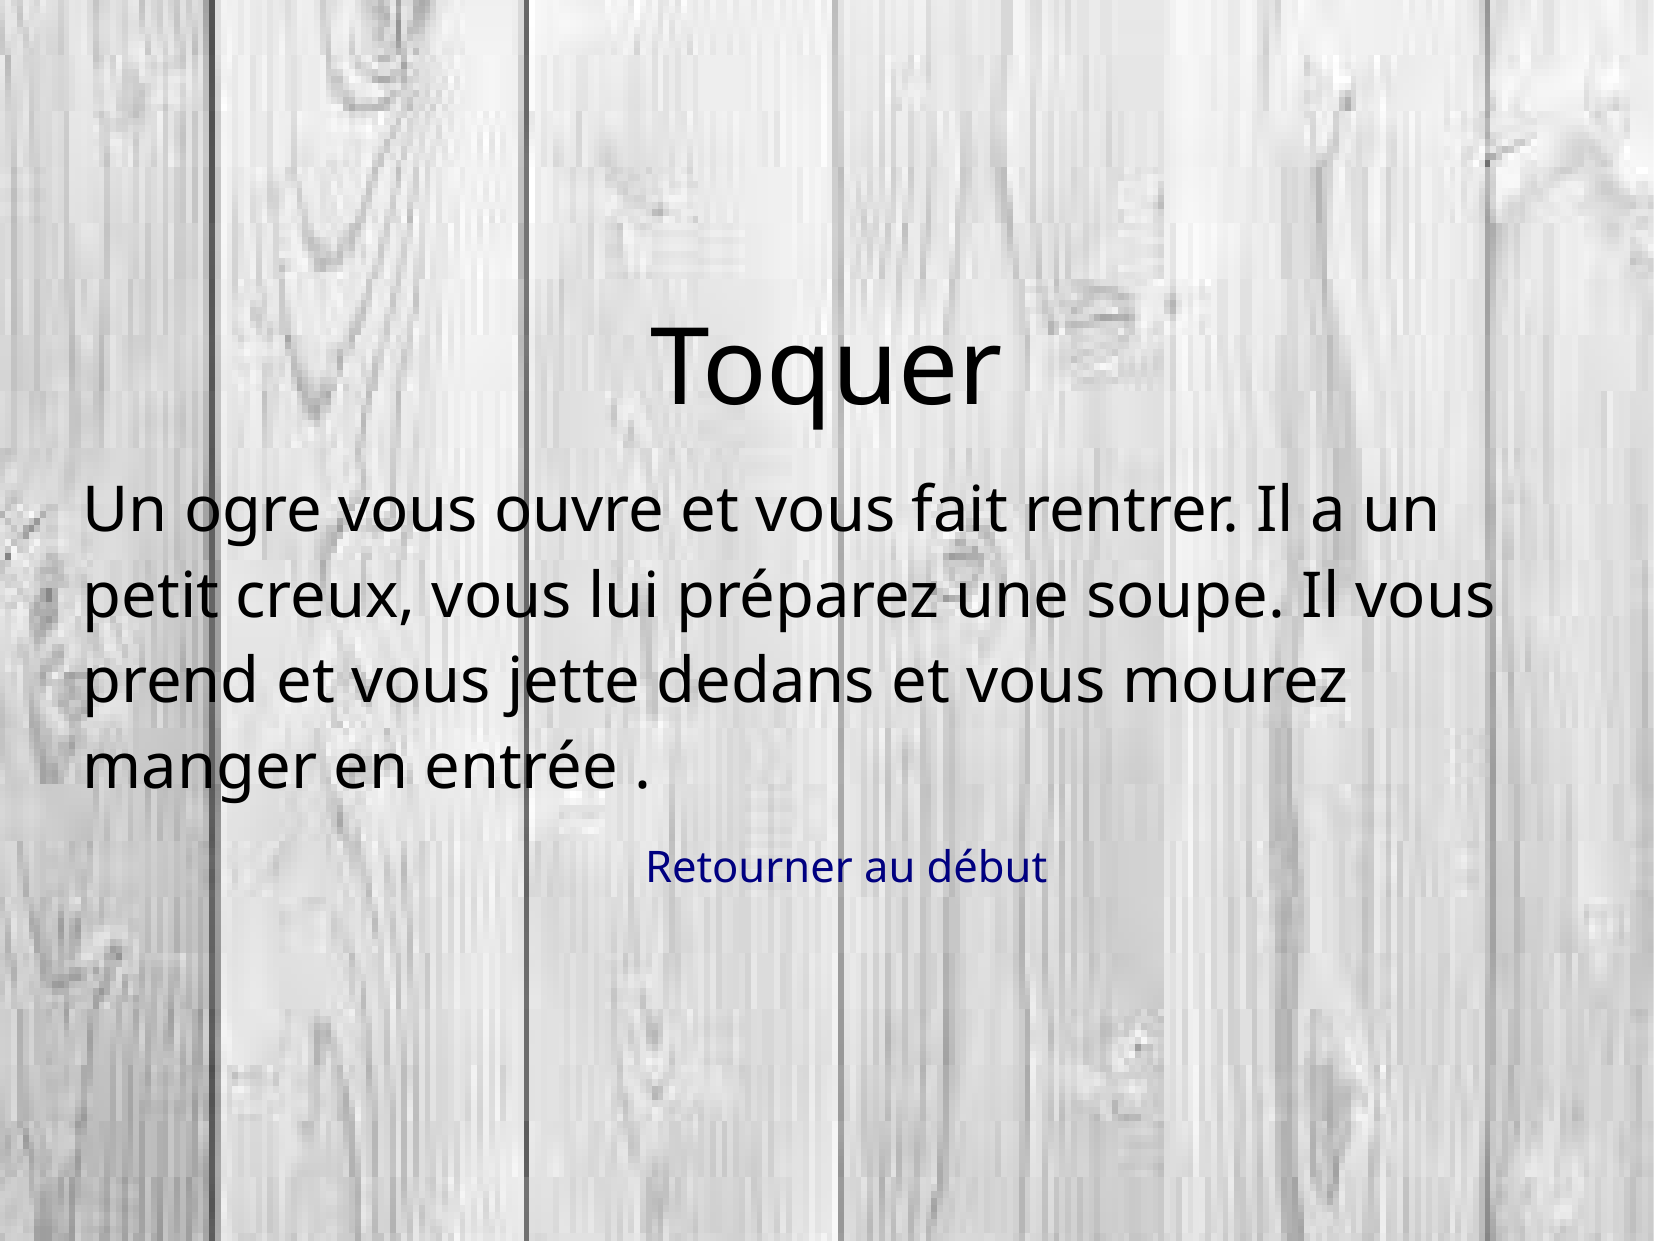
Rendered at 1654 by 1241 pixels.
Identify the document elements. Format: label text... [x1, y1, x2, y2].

picture [0, 0, 1654, 1241]
list Toquer Un ogre vous ouvre et vous fait rentrer. Il a un petit creux, vous lui préparez une soupe. Il vous prend et vous jette dedans et vous mourez manger en entrée . Retourner au début [82, 290, 1571, 1010]
